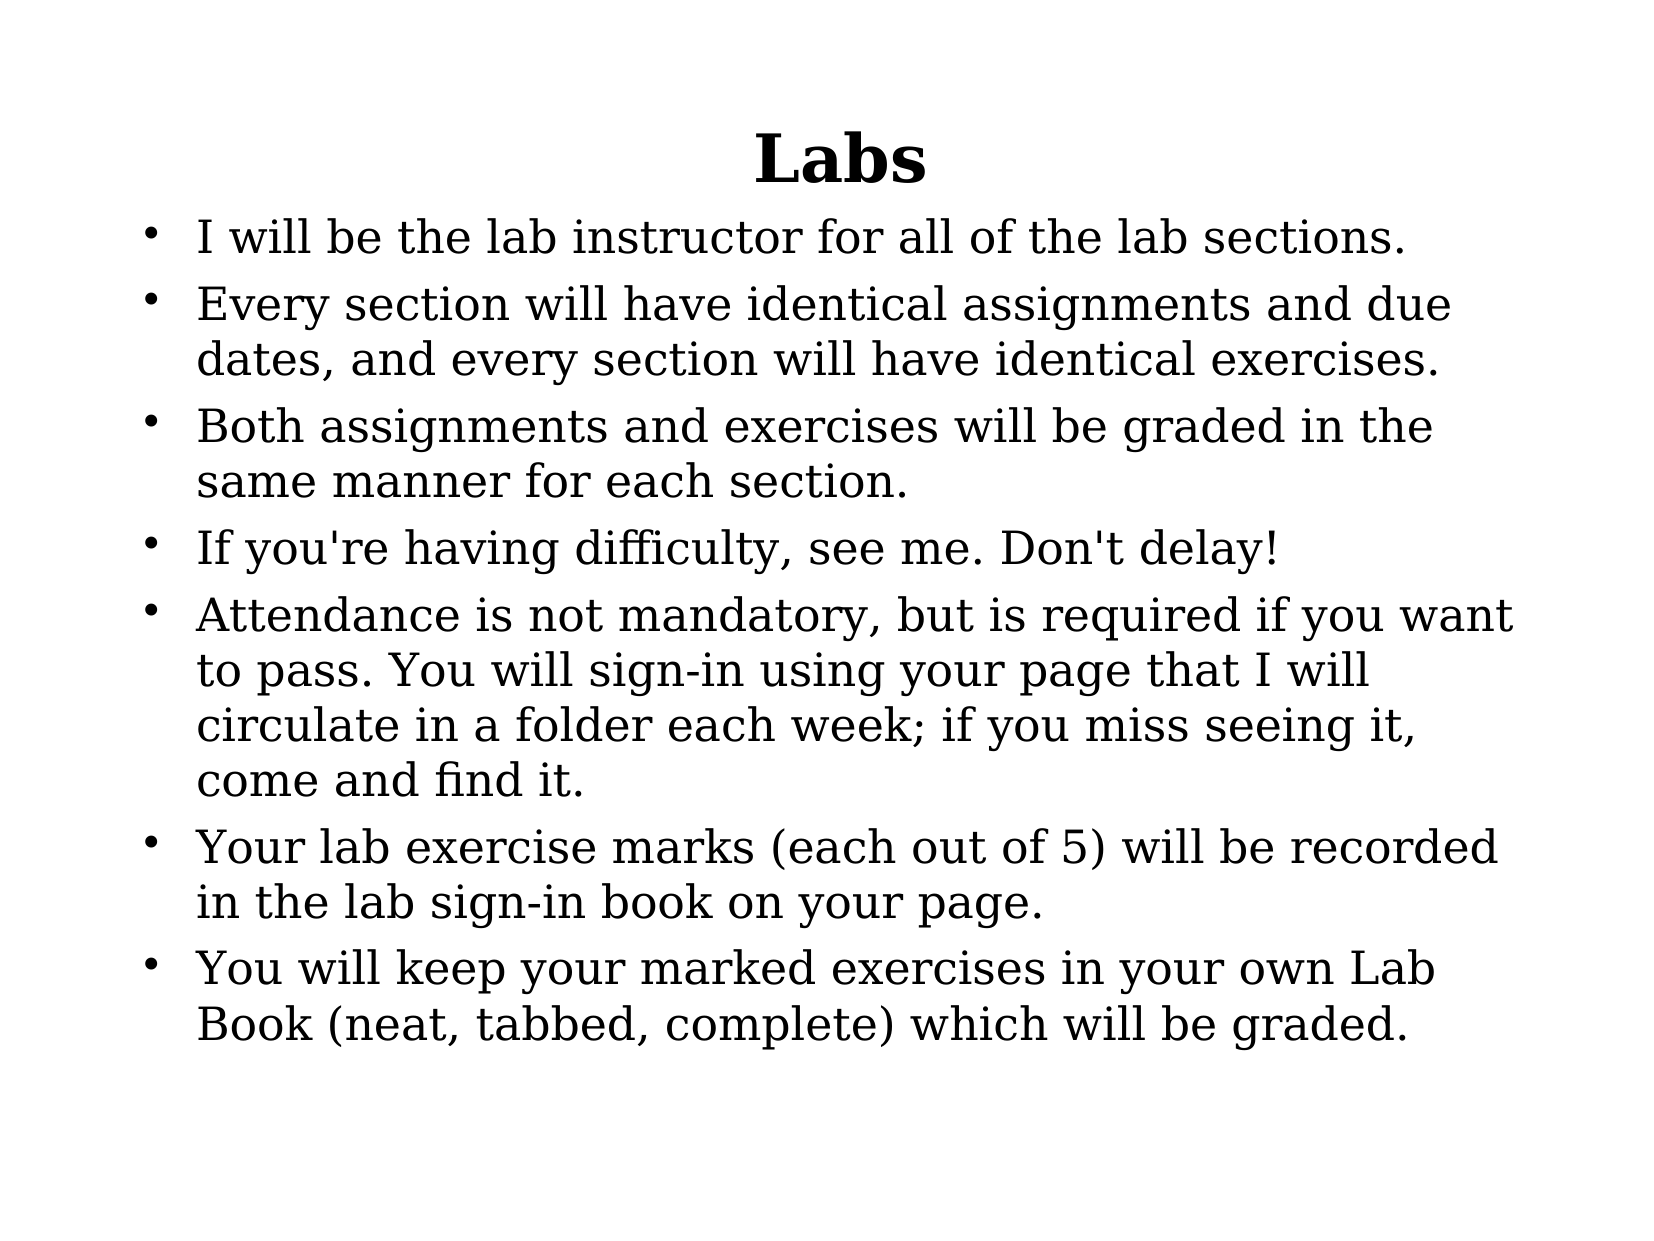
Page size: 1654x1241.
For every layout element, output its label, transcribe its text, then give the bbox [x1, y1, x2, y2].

text_box Labs I will be the lab instructor for all of the lab sections. Every section will have identical assignments and due dates, and every section will have identical exercises. Both assignments and exercises will be graded in the same manner for each section. If you're having difficulty, see me. Don't delay! Attendance is not mandatory, but is required if you want to pass. You will sign-in using your page that I will circulate in a folder each week; if you miss seeing it, come and find it. Your lab exercise marks (each out of 5) will be recorded in the lab sign-in book on your page. You will keep your marked exercises in your own Lab Book (neat, tabbed, complete) which will be graded. [126, 115, 1538, 1126]
